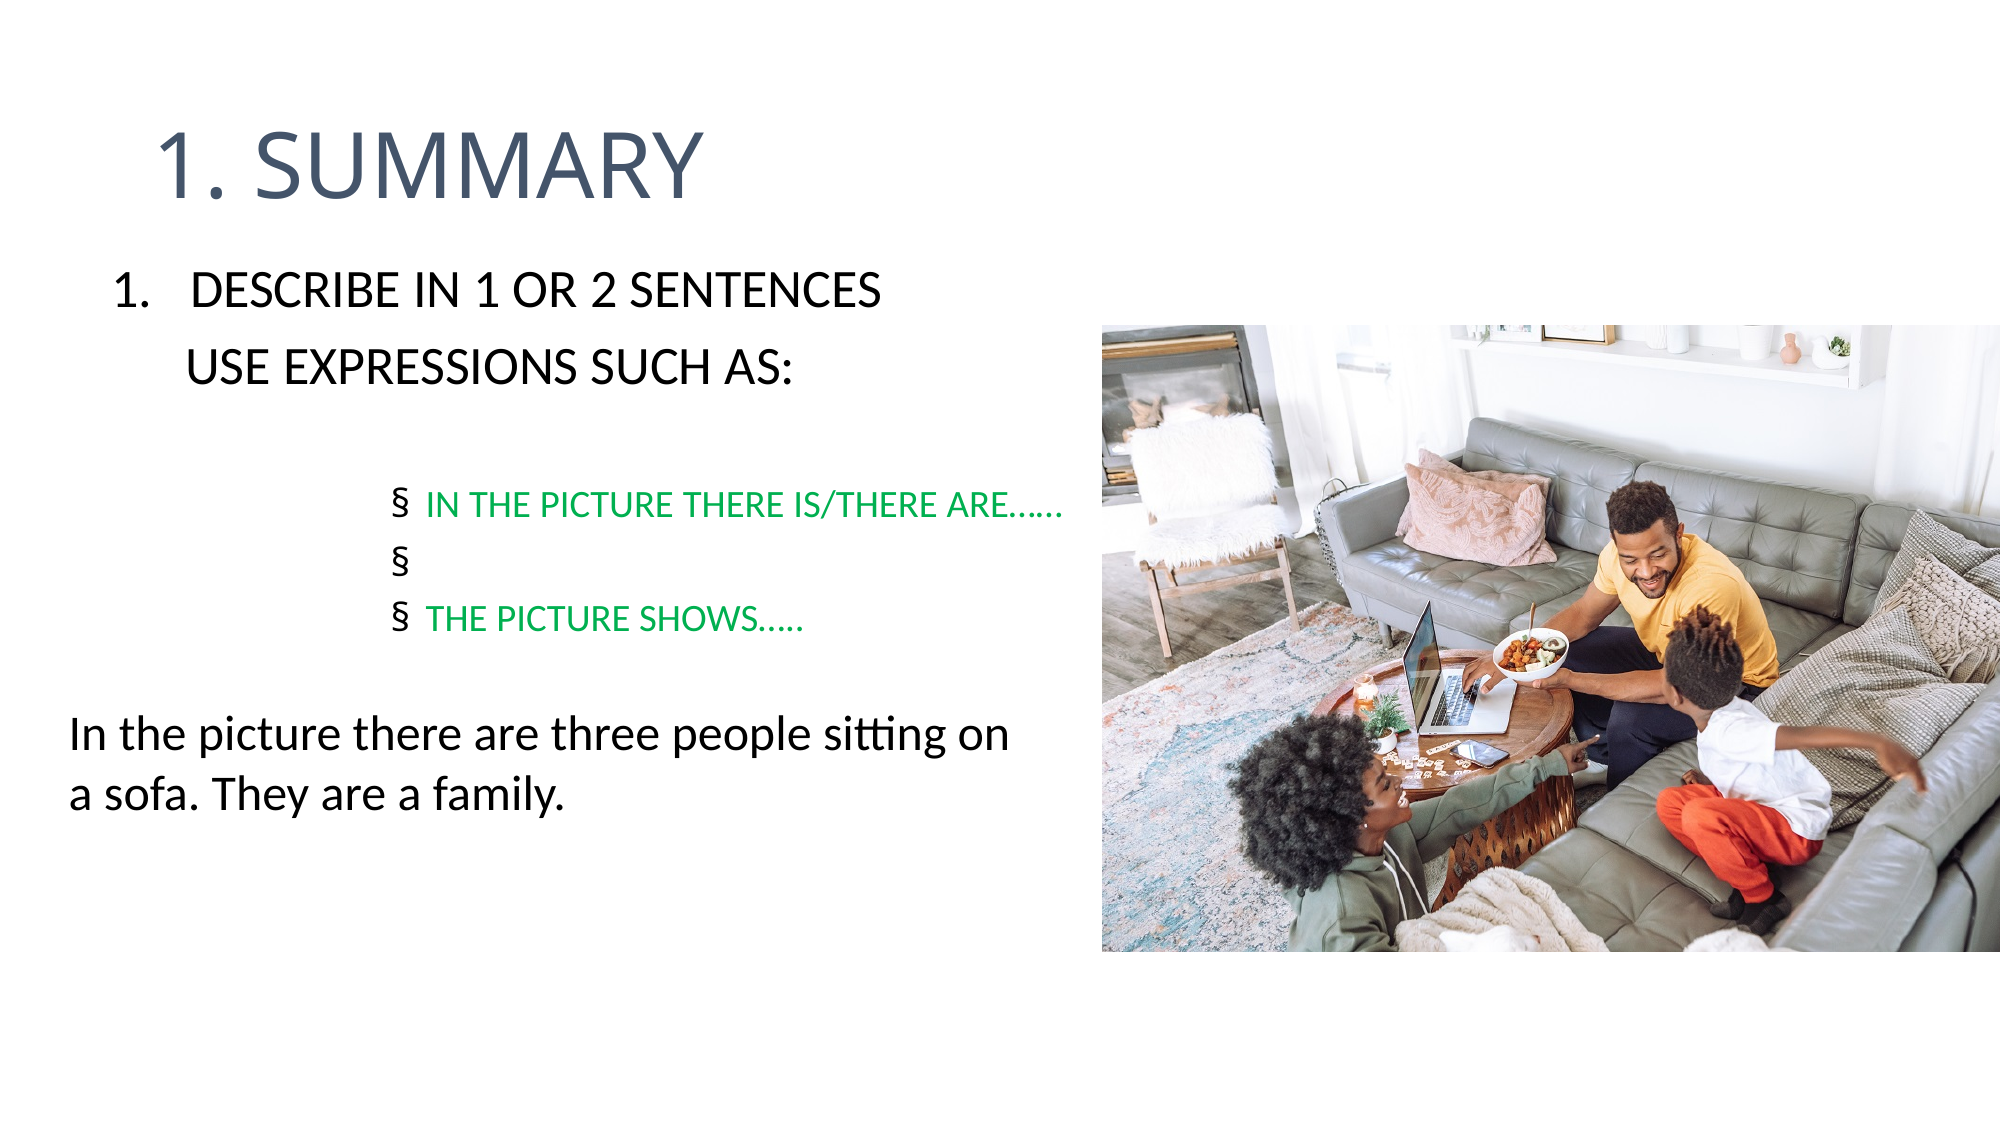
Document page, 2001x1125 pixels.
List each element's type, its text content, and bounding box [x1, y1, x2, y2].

text_box In the picture there are three people sitting on a sofa. They are a family. [53, 692, 1043, 829]
list DESCRIBE IN 1 OR 2 SENTENCES USE EXPRESSIONS SUCH AS: IN THE PICTURE THERE IS/THERE ARE…… THE PICTURE SHOWS….. [96, 252, 1086, 667]
title 1. SUMMARY [137, 59, 1863, 278]
picture [1102, 325, 2000, 952]
